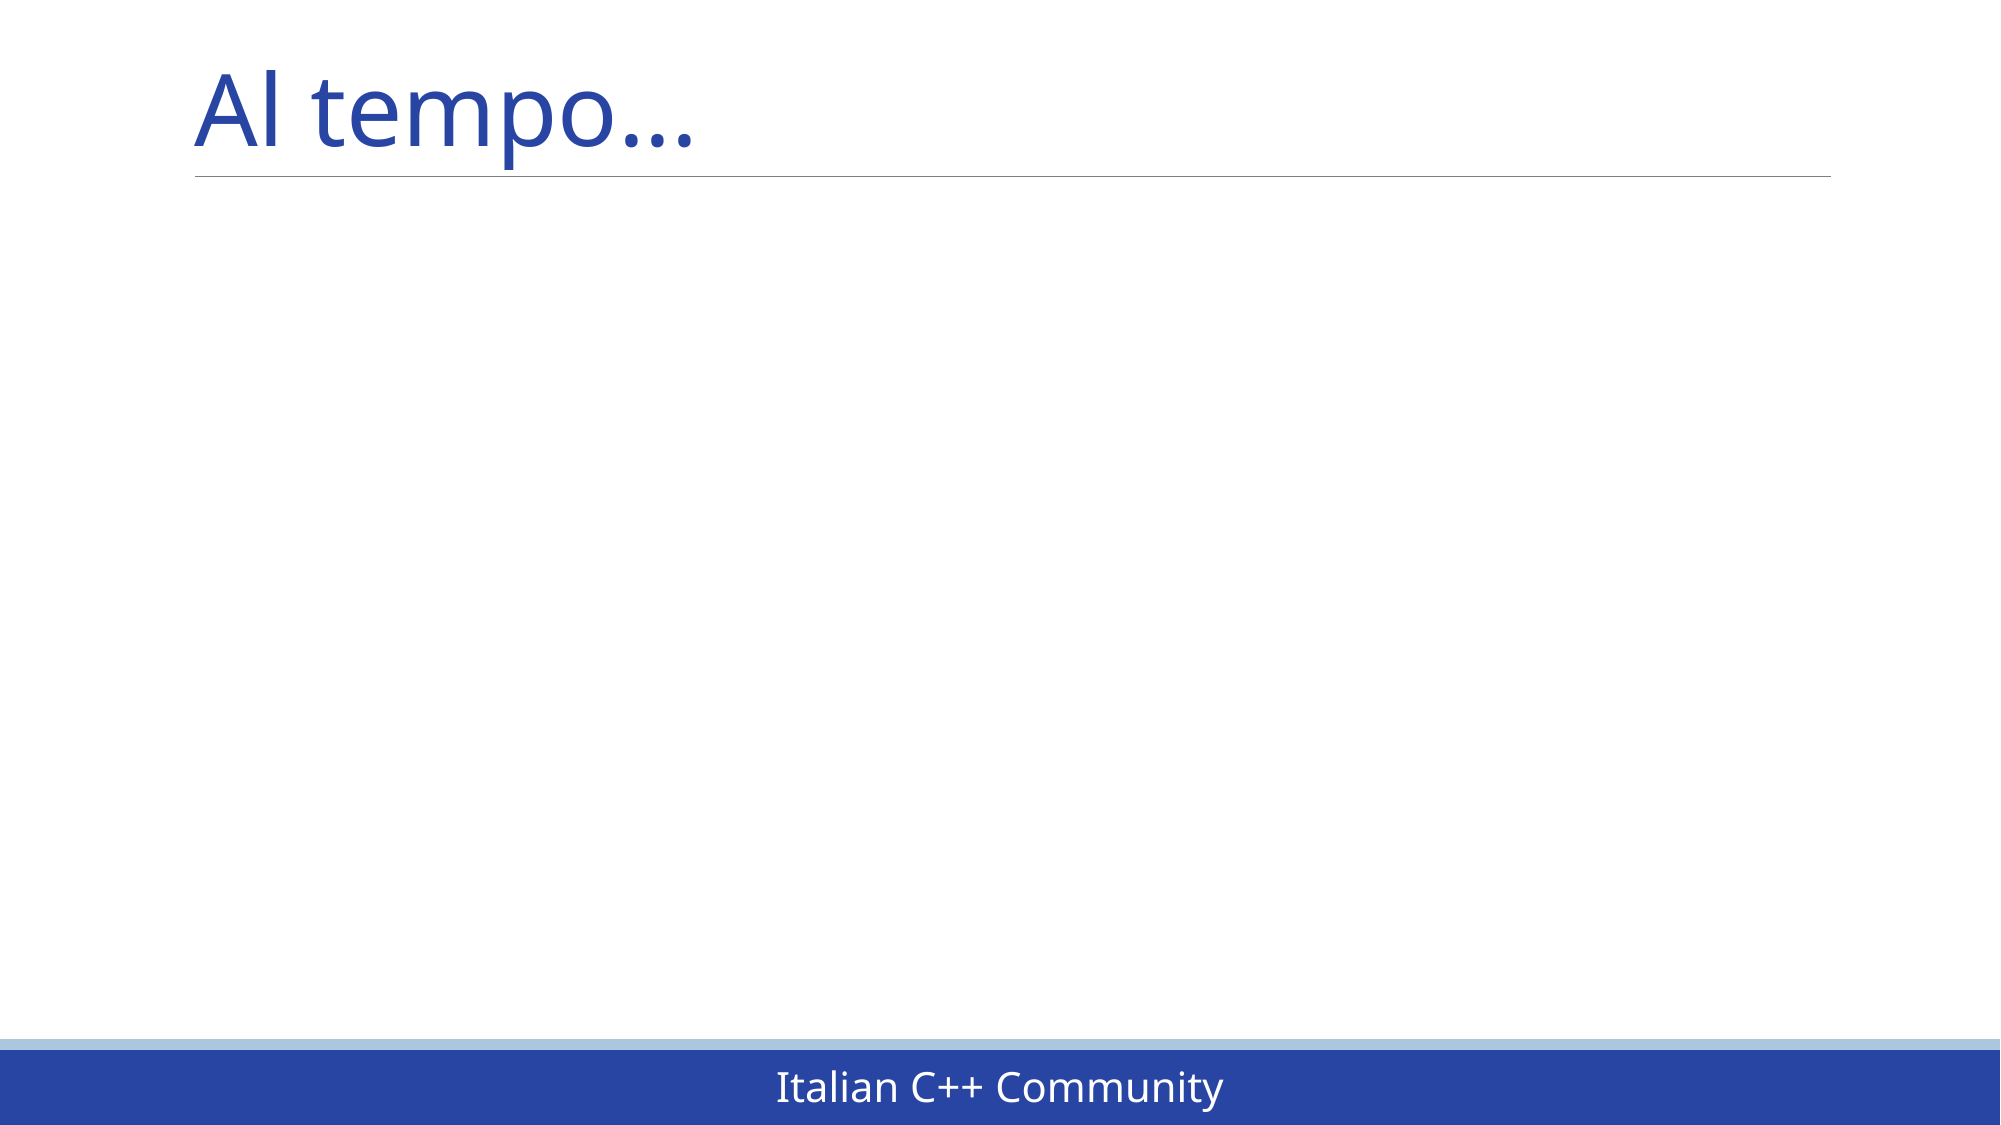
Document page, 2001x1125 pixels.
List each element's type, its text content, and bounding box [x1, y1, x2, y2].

title Al tempo... [179, 2, 1830, 175]
